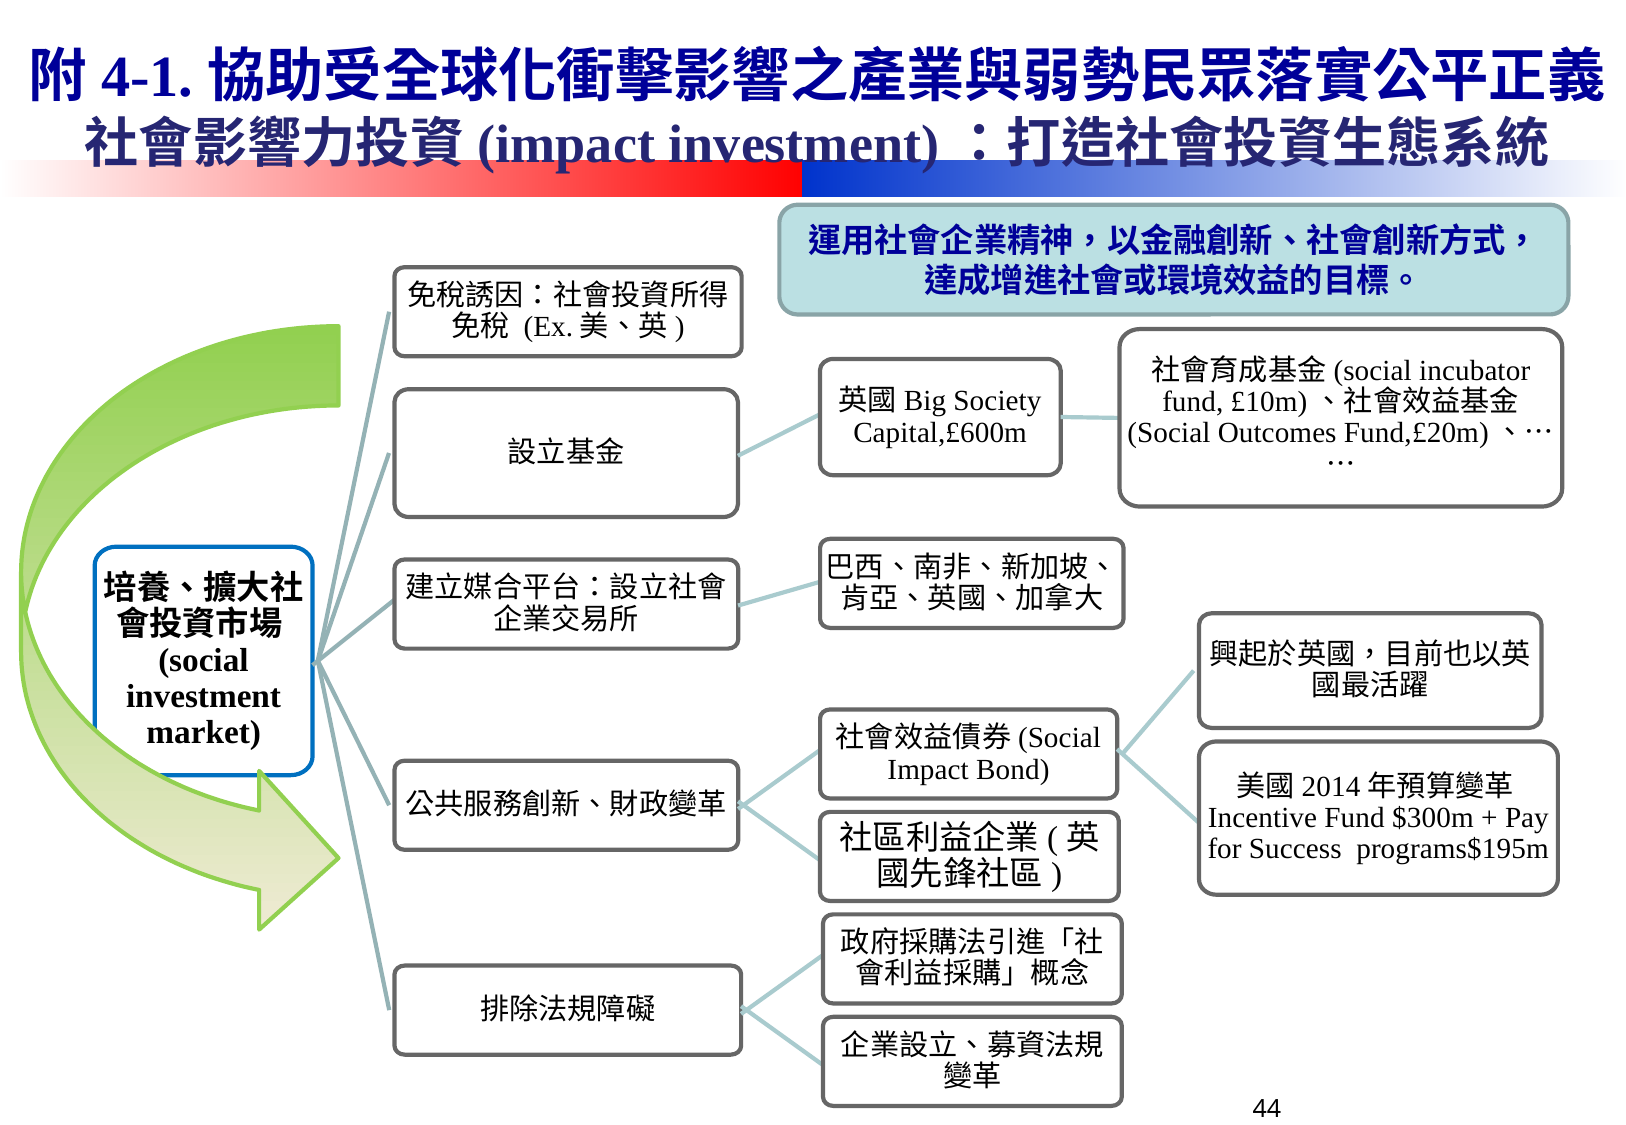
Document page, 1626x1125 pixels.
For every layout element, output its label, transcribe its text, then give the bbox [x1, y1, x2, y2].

text_box 免稅誘因：社會投資所得免稅 (Ex.美、英) [394, 267, 742, 357]
text_box 公共服務創新、財政變革 [394, 760, 739, 850]
text_box [21, 326, 339, 930]
text_box 社會效益債券(Social Impact Bond) [820, 709, 1118, 799]
text_box 建立媒合平台：設立社會企業交易所 [394, 559, 739, 649]
text_box 排除法規障礙 [394, 965, 742, 1055]
text_box 社會育成基金(social incubator fund, £10m)、社會效益基金 (Social Outcomes Fund,£20m)、…… [1119, 329, 1563, 507]
text_box 企業設立、募資法規變革 [823, 1016, 1122, 1106]
text_box 巴西、南非、新加坡、肯亞、英國、加拿大 [820, 538, 1124, 628]
text_box 英國Big Society Capital,£600m [819, 358, 1061, 476]
text_box 政府採購法引進「社會利益採購」概念 [823, 914, 1122, 1004]
text_box 社區利益企業(英國先鋒社區) [820, 811, 1119, 902]
text_box 設立基金 [394, 389, 738, 518]
text_box 44 [1237, 1085, 1617, 1125]
text_box 興起於英國，目前也以英國最活躍 [1199, 613, 1542, 729]
text_box 運用社會企業精神，以金融創新、社會創新方式，達成增進社會或環境效益的目標。 [779, 204, 1569, 315]
text_box 附4-1.協助受全球化衝擊影響之產業與弱勢民眾落實公平正義 社會影響力投資(impact investment)：打造社會投資生態系統 [9, 30, 1625, 160]
text_box 美國2014年預算變革Incentive Fund $300m + Pay for Success programs$195m [1199, 741, 1558, 895]
text_box 培養、擴大社會投資市場(social investment market) [94, 546, 313, 776]
